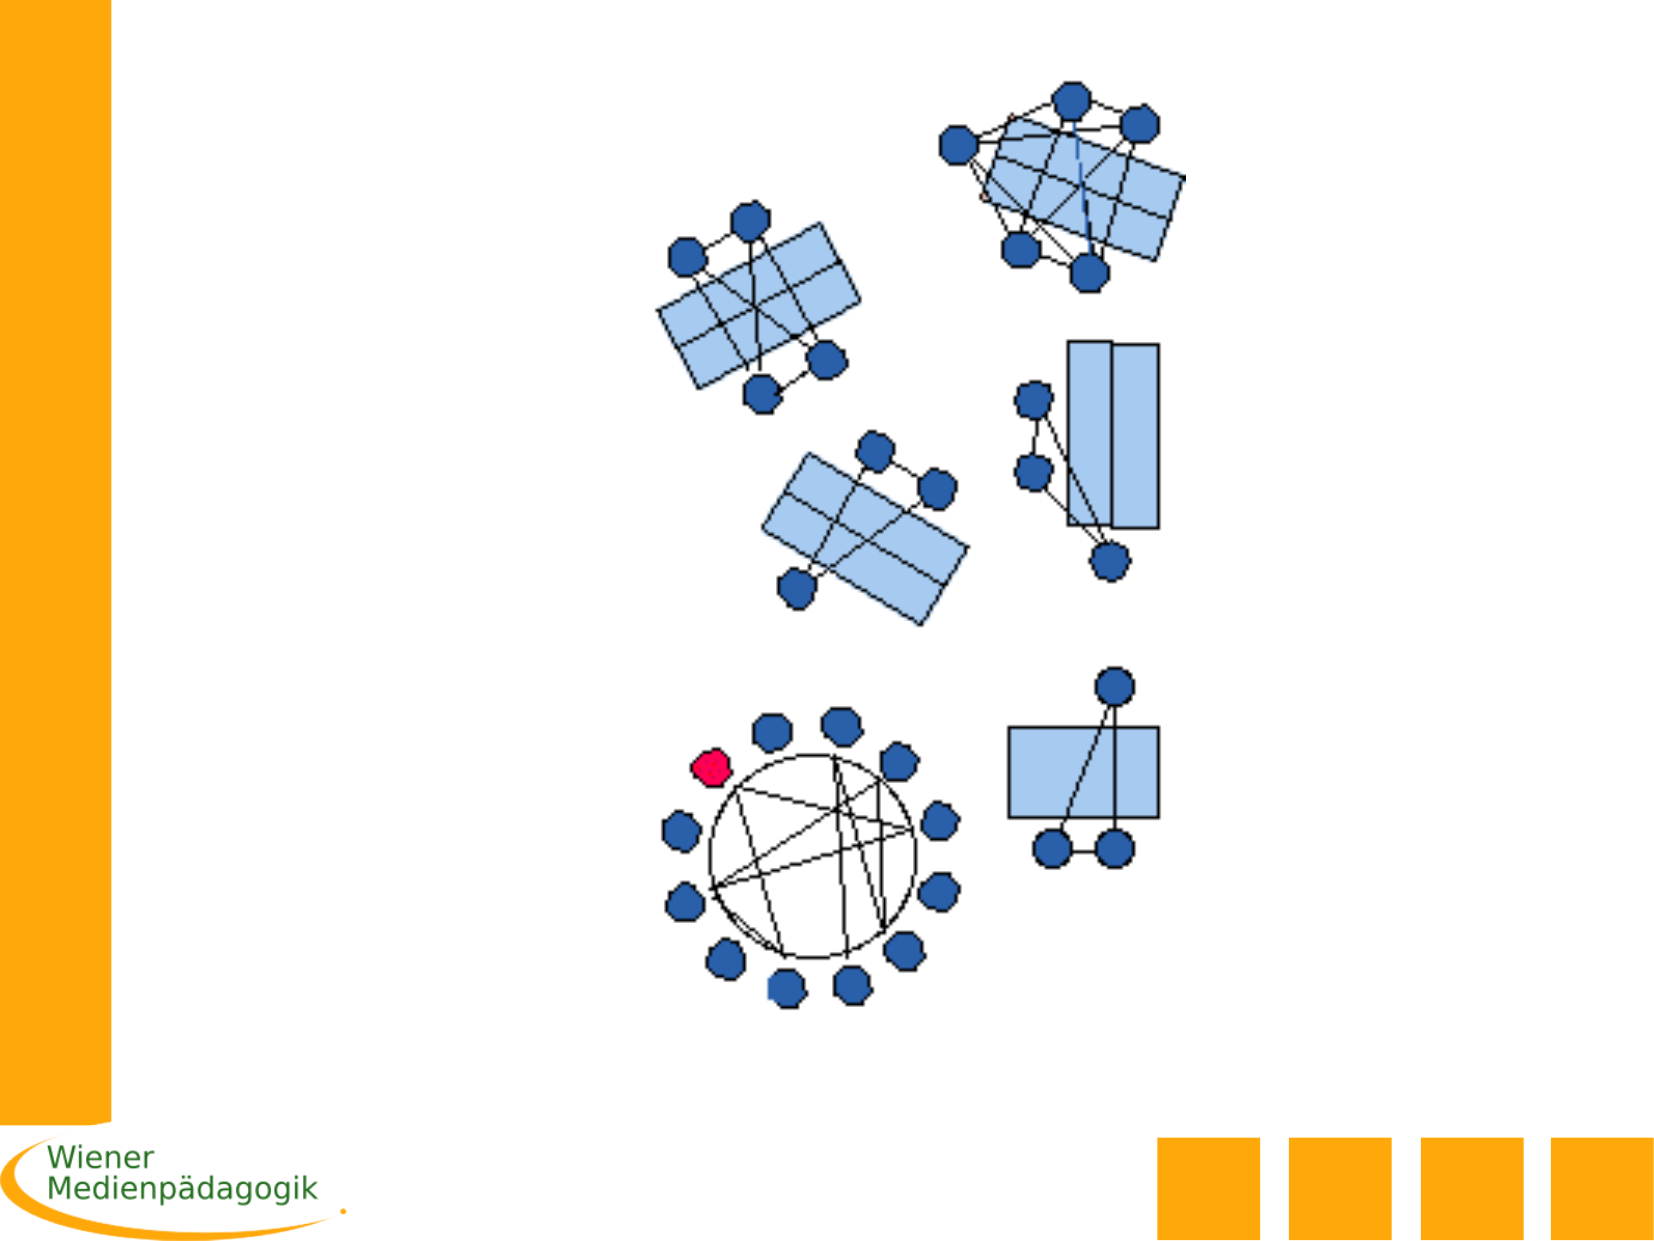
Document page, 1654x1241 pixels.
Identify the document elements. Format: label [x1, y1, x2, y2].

picture [0, 1114, 398, 1241]
picture [610, 36, 1186, 1035]
